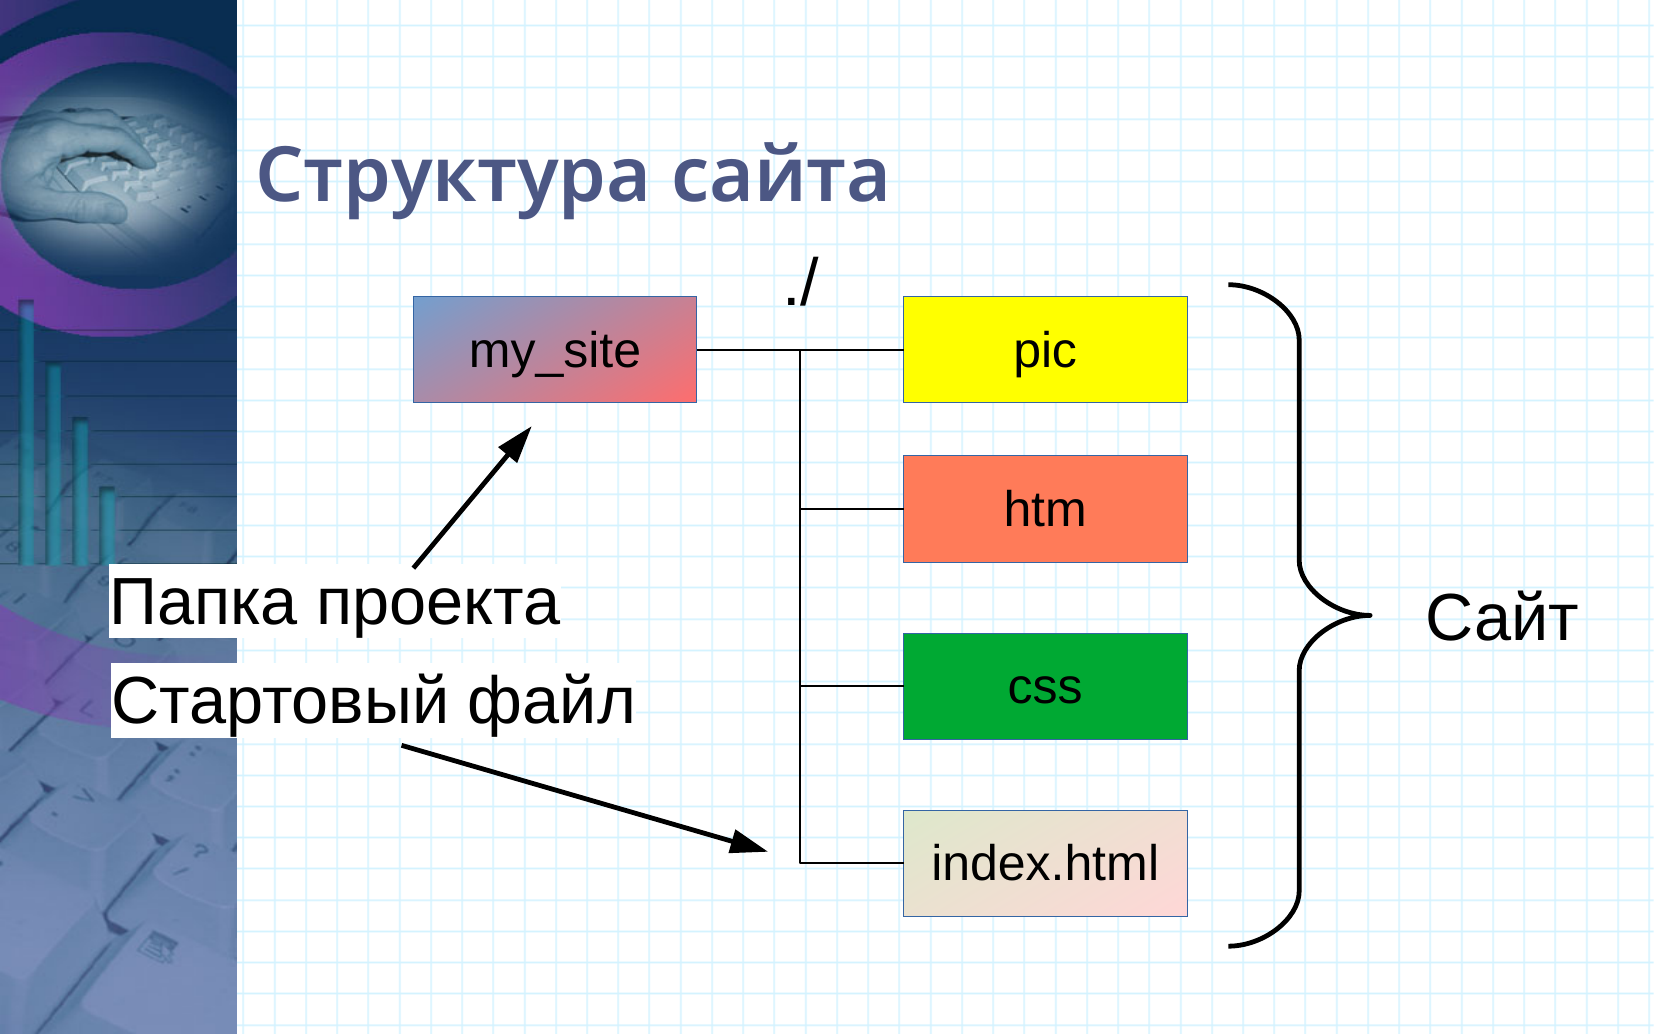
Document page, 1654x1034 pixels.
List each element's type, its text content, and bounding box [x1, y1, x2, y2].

picture [0, 0, 1654, 1034]
text_box Стартовый файл [96, 655, 653, 746]
text_box Сайт [1411, 573, 1595, 663]
text_box htm [903, 455, 1188, 563]
text_box pic [903, 296, 1188, 403]
text_box css [903, 633, 1188, 740]
title Структура сайта [254, 85, 1640, 259]
text_box Папка проекта [94, 556, 577, 646]
text_box index.html [903, 810, 1188, 917]
text_box my_site [413, 296, 697, 403]
text_box ./ [767, 237, 835, 328]
